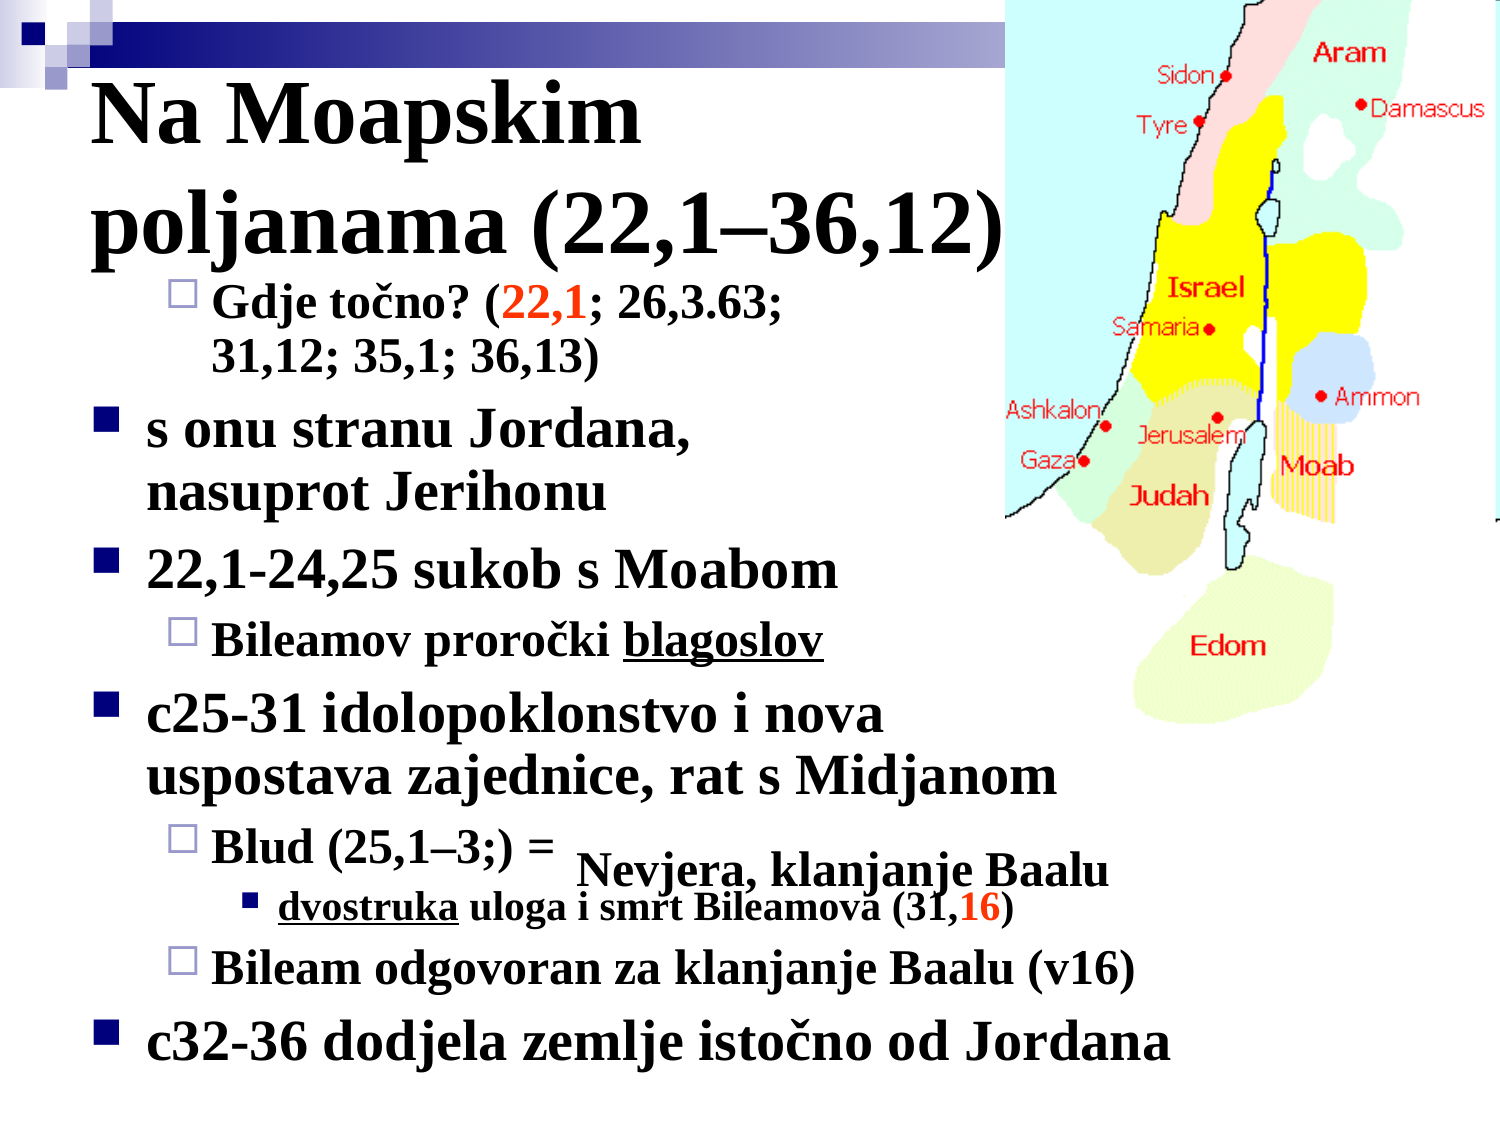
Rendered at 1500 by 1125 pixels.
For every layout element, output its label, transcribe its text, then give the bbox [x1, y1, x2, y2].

list Gdje točno? (22,1; 26,3.63; 31,12; 35,1; 36,13) s onu stranu Jordana, nasuprot Jerihonu 22,1-24,25 sukob s Moabom Bileamov proročki blagoslov c25-31 idolopoklonstvo i nova uspostava zajednice, rat s Midjanom Blud (25,1–3;) = dvostruka uloga i smrt Bileamova (31,16) Bileam odgovoran za klanjanje Baalu (v16) c32-36 dodjela zemlje istočno od Jordana [75, 267, 1469, 1093]
picture [1005, 0, 1500, 734]
text_box Nevjera, klanjanje Baalu [561, 828, 1137, 905]
title Na Moapskim poljanama (22,1–36,12) [75, 29, 1005, 267]
